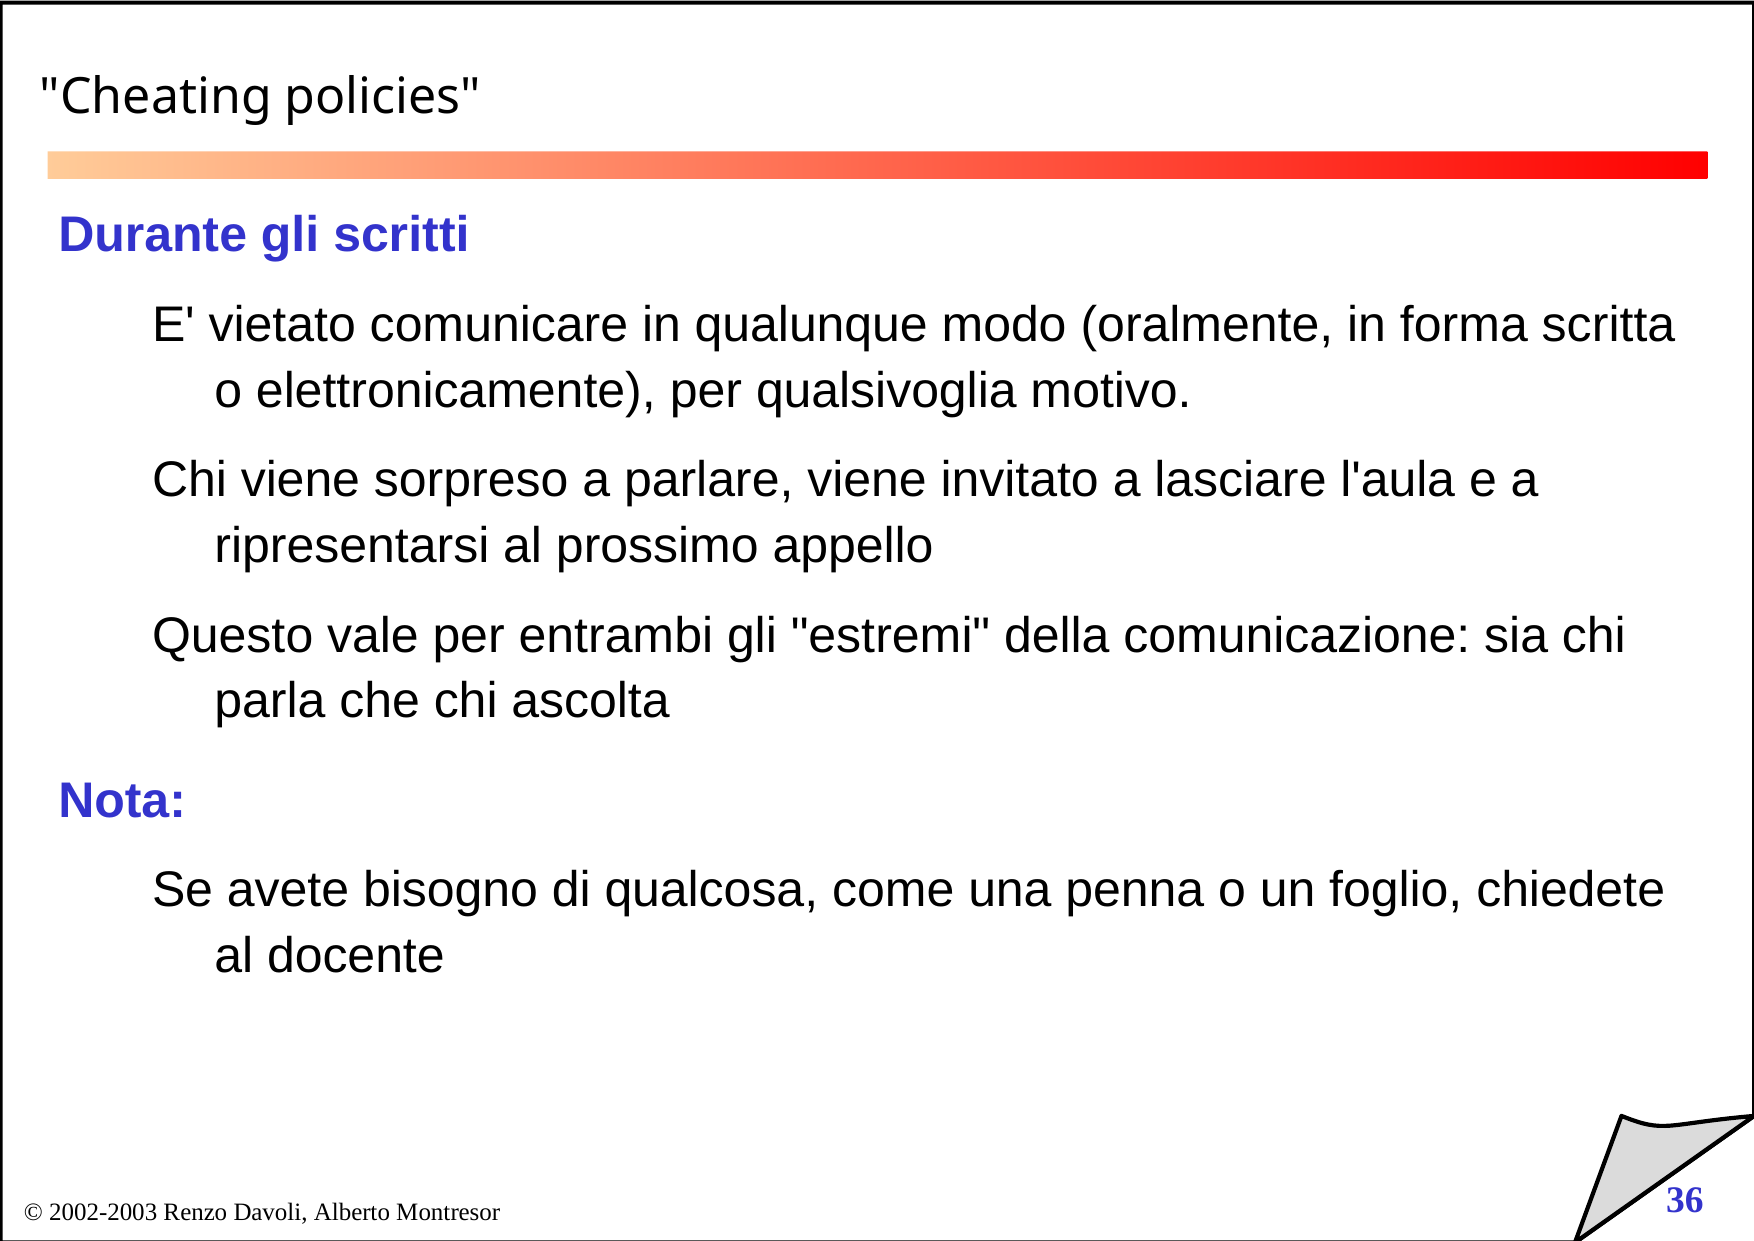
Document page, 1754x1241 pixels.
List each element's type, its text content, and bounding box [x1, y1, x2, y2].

list Durante gli scritti E' vietato comunicare in qualunque modo (oralmente, in forma scritta o elettronicamente), per qualsivoglia motivo. Chi viene sorpreso a parlare, viene invitato a lasciare l'aula e a ripresentarsi al prossimo appello Questo vale per entrambi gli "estremi" della comunicazione: sia chi parla che chi ascolta Nota: Se avete bisogno di qualcosa, come una penna o un foglio, chiedete al docente [58, 206, 1696, 1043]
title "Cheating policies" [40, 48, 1714, 144]
